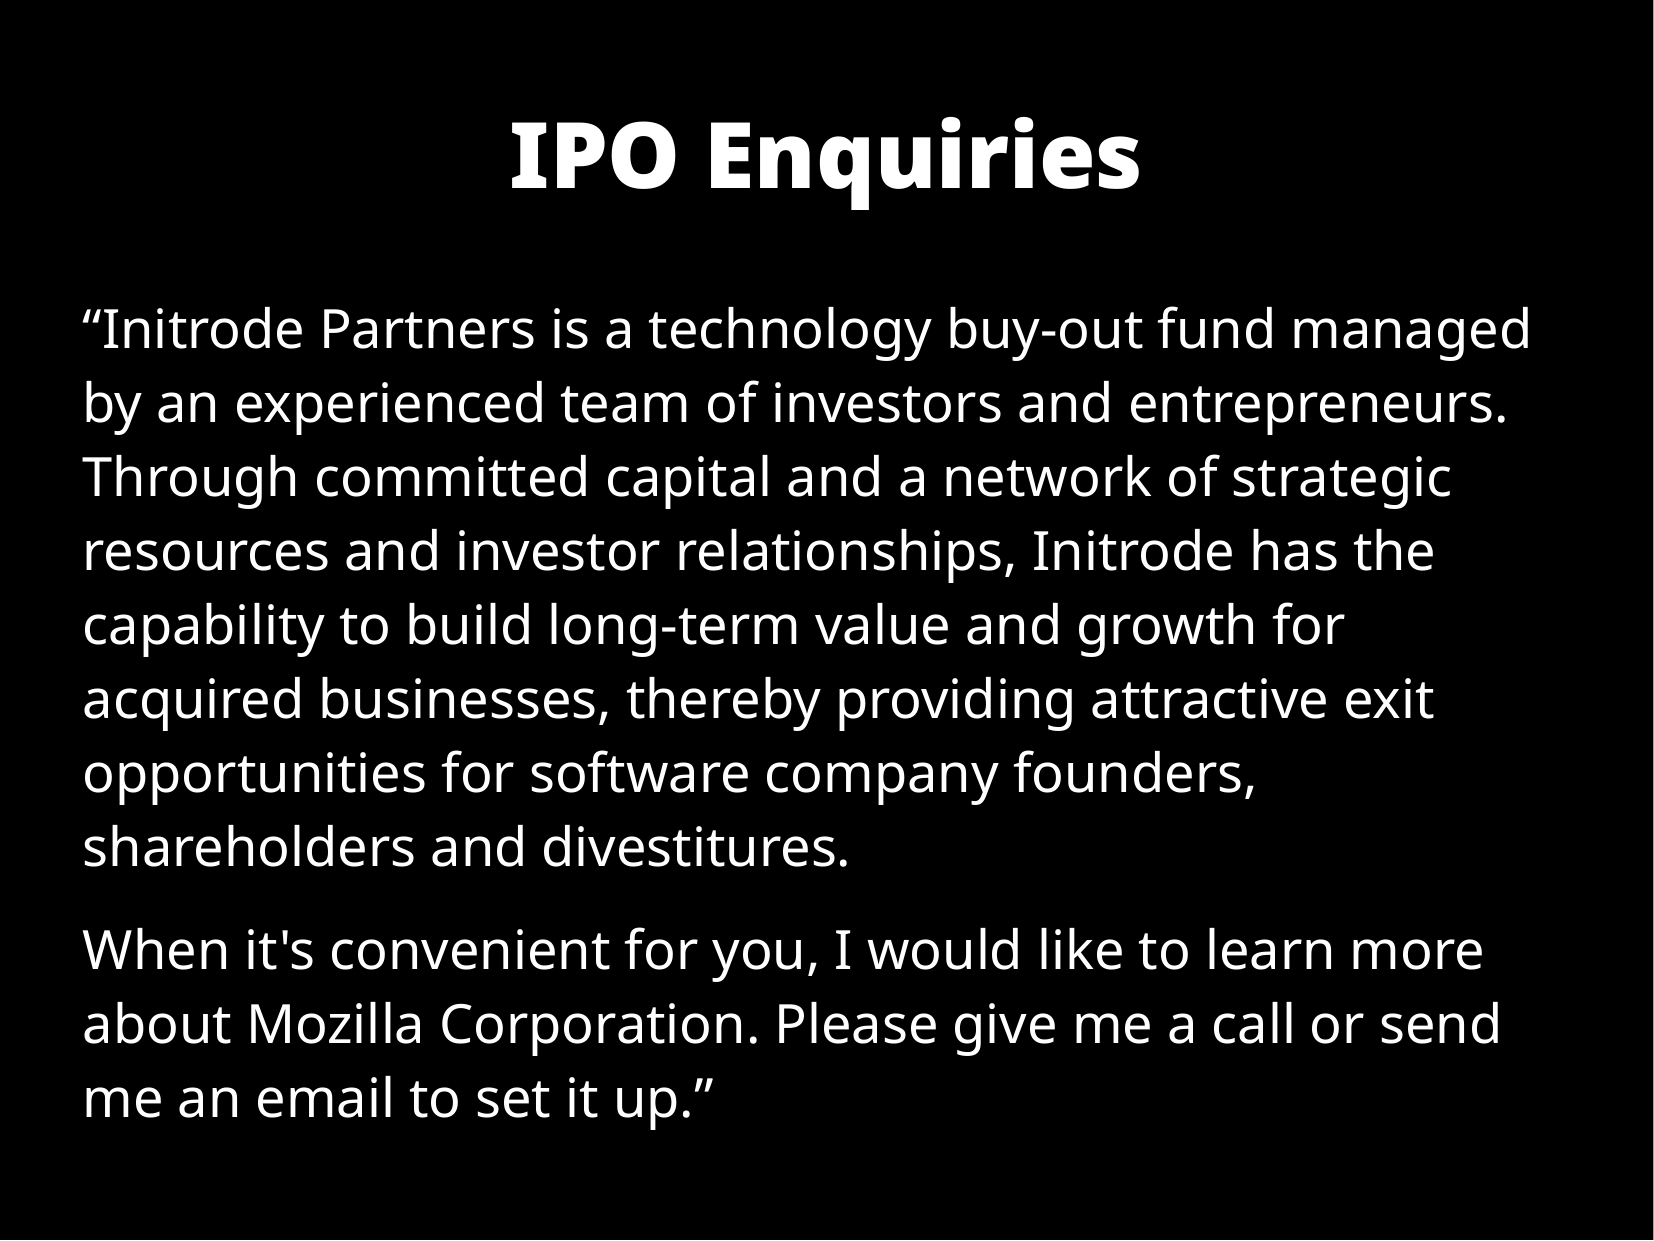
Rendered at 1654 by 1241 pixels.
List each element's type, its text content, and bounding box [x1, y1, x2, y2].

list “Initrode Partners is a technology buy-out fund managed by an experienced team of investors and entrepreneurs. Through committed capital and a network of strategic resources and investor relationships, Initrode has the capability to build long-term value and growth for acquired businesses, thereby providing attractive exit opportunities for software company founders, shareholders and divestitures. When it's convenient for you, I would like to learn more about Mozilla Corporation. Please give me a call or send me an email to set it up.” [82, 290, 1571, 1152]
title IPO Enquiries [82, 49, 1571, 257]
